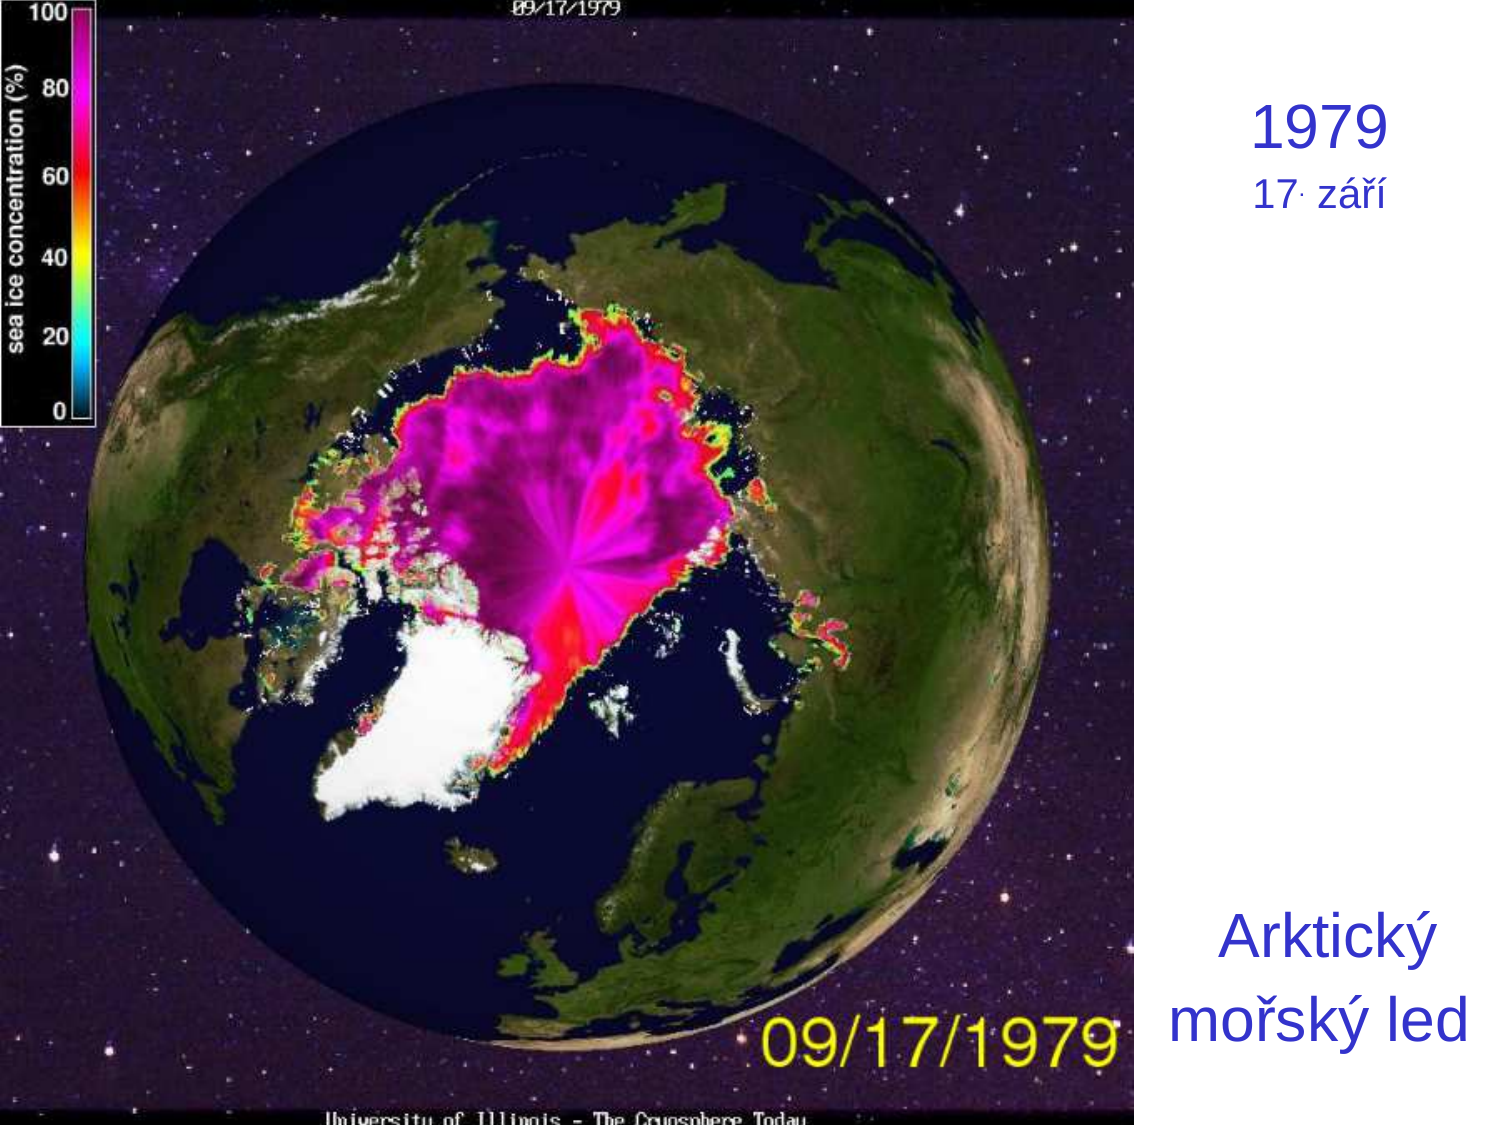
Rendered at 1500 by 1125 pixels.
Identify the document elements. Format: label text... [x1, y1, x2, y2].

picture [0, 0, 1134, 1125]
title 1979 17. září Arktický mořský led [1139, 7, 1500, 1125]
